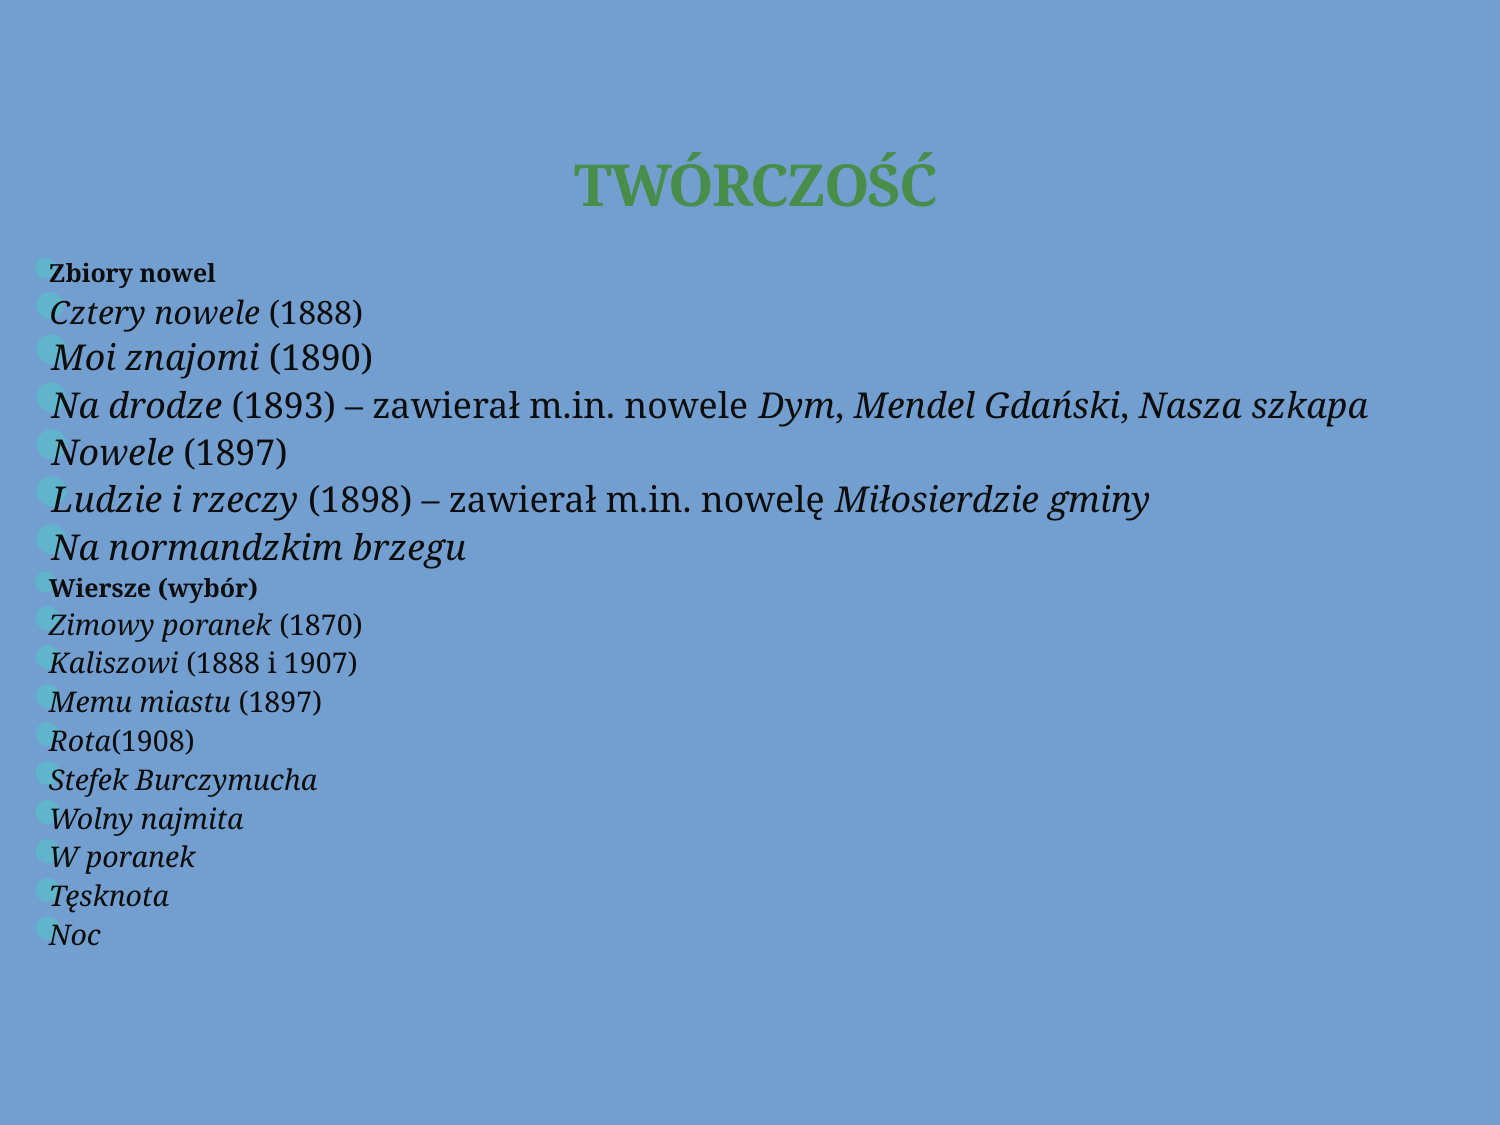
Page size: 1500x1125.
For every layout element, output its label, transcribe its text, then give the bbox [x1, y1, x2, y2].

list Zbiory nowel Cztery nowele (1888) Moi znajomi (1890) Na drodze (1893) – zawierał m.in. nowele Dym, Mendel Gdański, Nasza szkapa Nowele (1897) Ludzie i rzeczy (1898) – zawierał m.in. nowelę Miłosierdzie gminy Na normandzkim brzegu Wiersze (wybór) Zimowy poranek (1870) Kaliszowi (1888 i 1907) Memu miastu (1897) Rota(1908) Stefek Burczymucha Wolny najmita W poranek Tęsknota Noc [17, 249, 1425, 965]
title TWÓRCZOŚĆ [75, 24, 1425, 225]
